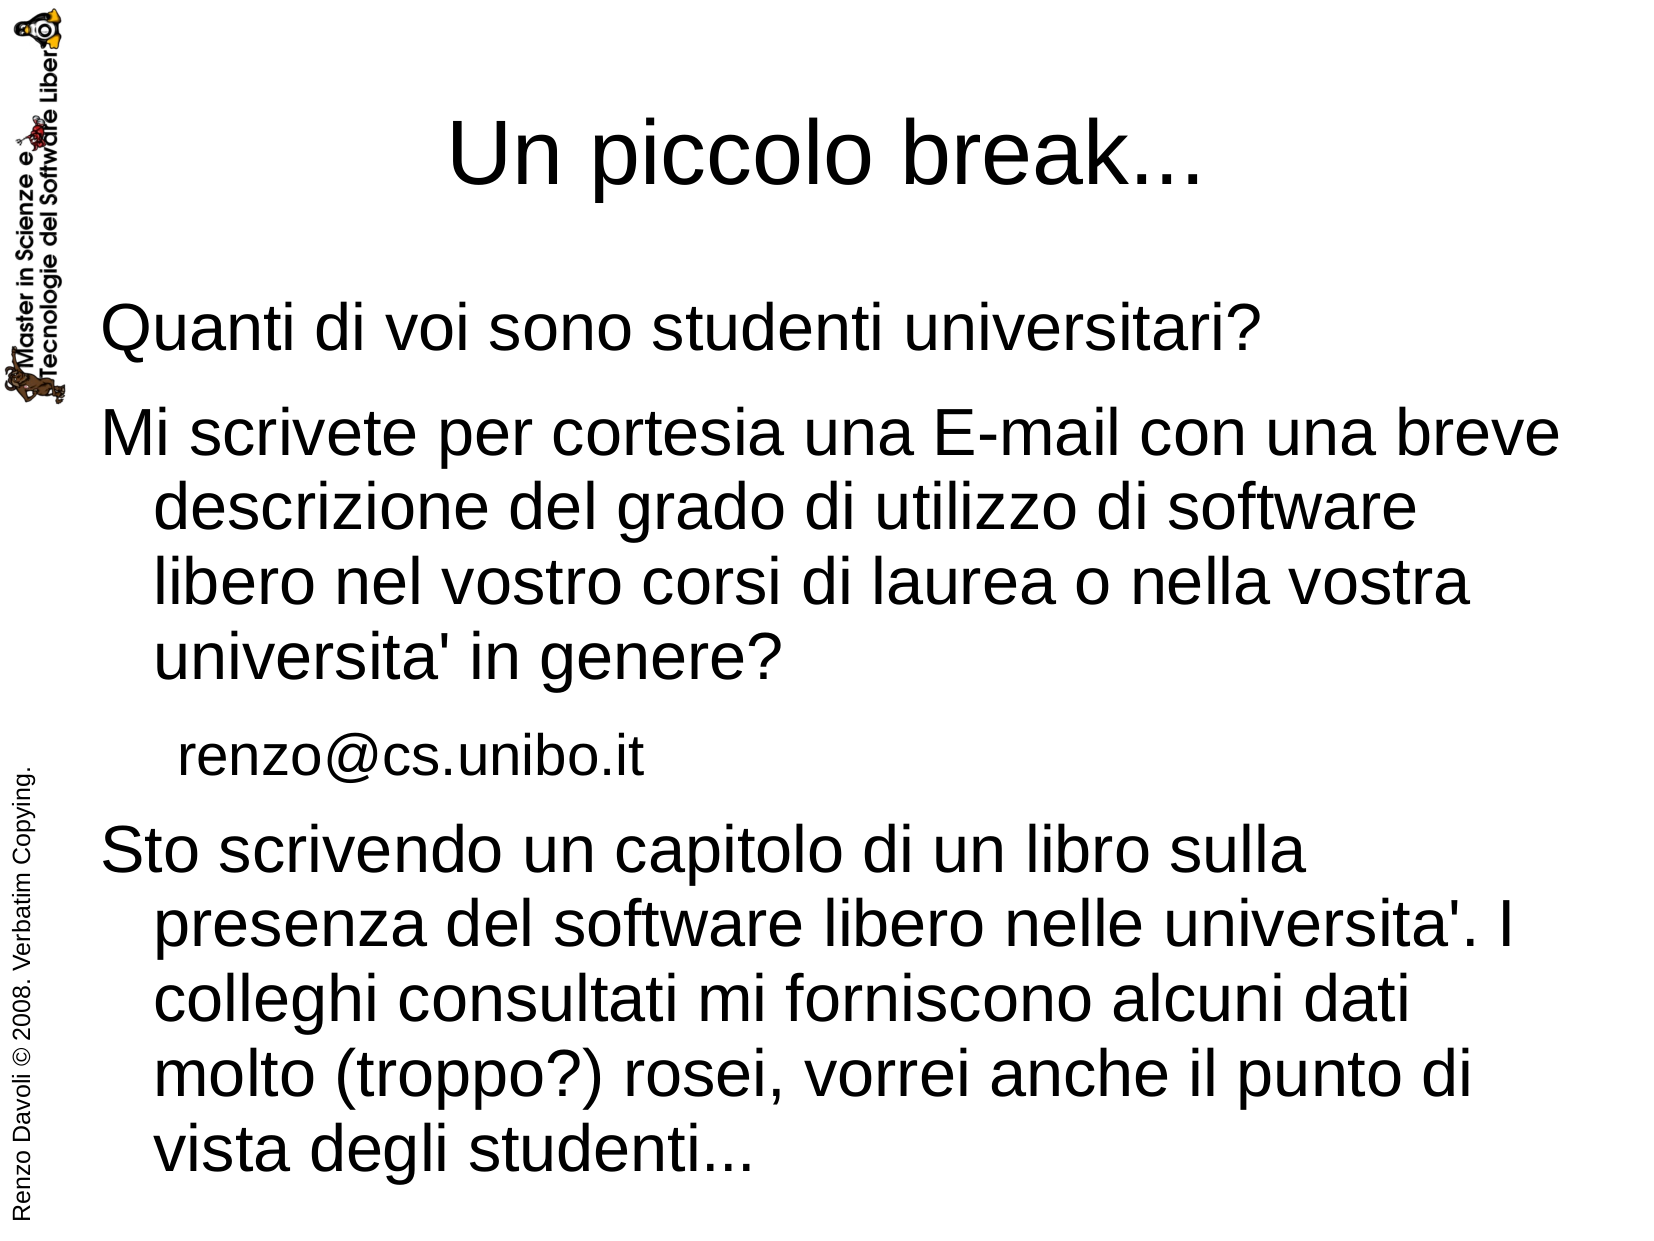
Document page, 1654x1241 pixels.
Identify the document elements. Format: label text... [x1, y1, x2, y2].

picture [1, 2, 69, 413]
list Quanti di voi sono studenti universitari? Mi scrivete per cortesia una E-mail con una breve descrizione del grado di utilizzo di software libero nel vostro corsi di laurea o nella vostra universita' in genere? renzo@cs.unibo.it Sto scrivendo un capitolo di un libro sulla presenza del software libero nelle universita'. I colleghi consultati mi forniscono alcuni dati molto (troppo?) rosei, vorrei anche il punto di vista degli studenti... [82, 290, 1571, 1186]
title Un piccolo break... [82, 49, 1571, 257]
